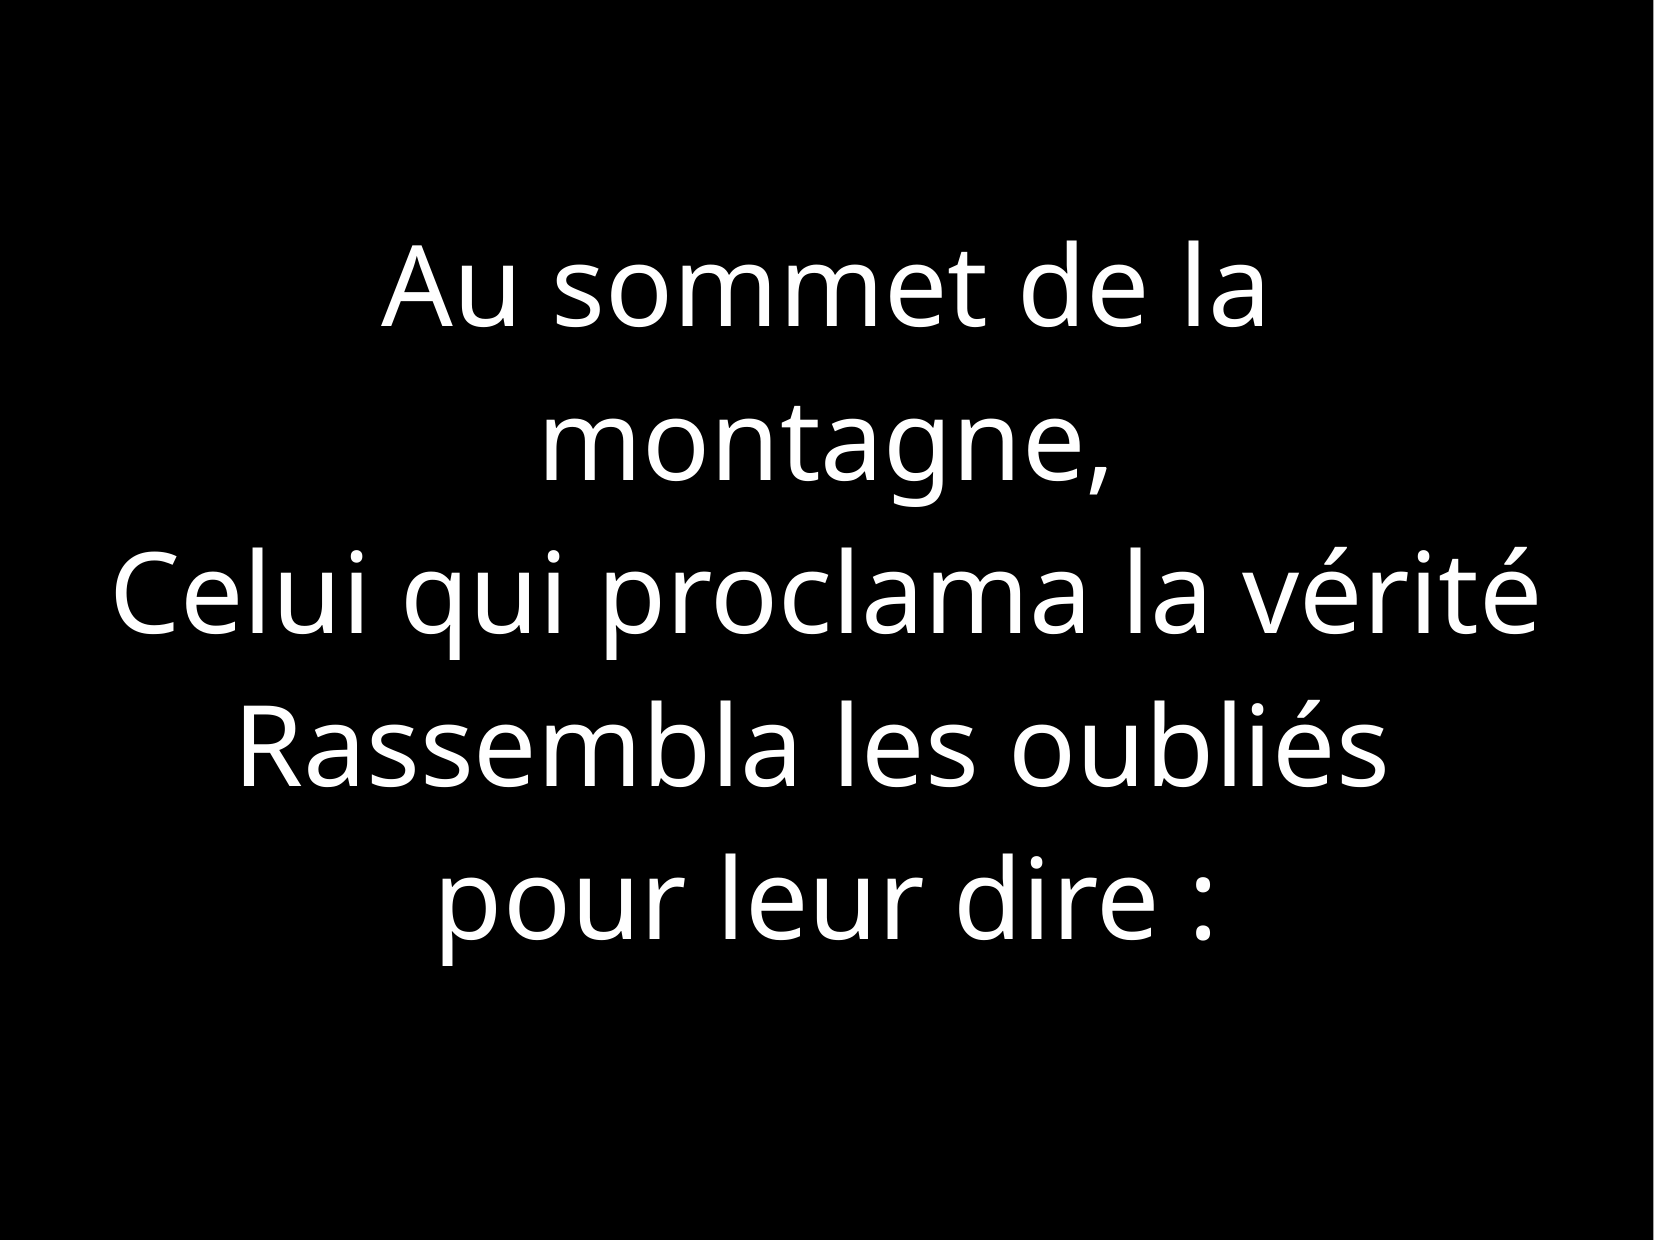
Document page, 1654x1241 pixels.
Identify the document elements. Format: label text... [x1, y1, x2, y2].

subtitle Au sommet de la montagne, Celui qui proclama la vérité Rassembla les oubliés pour leur dire : [82, 70, 1571, 1109]
